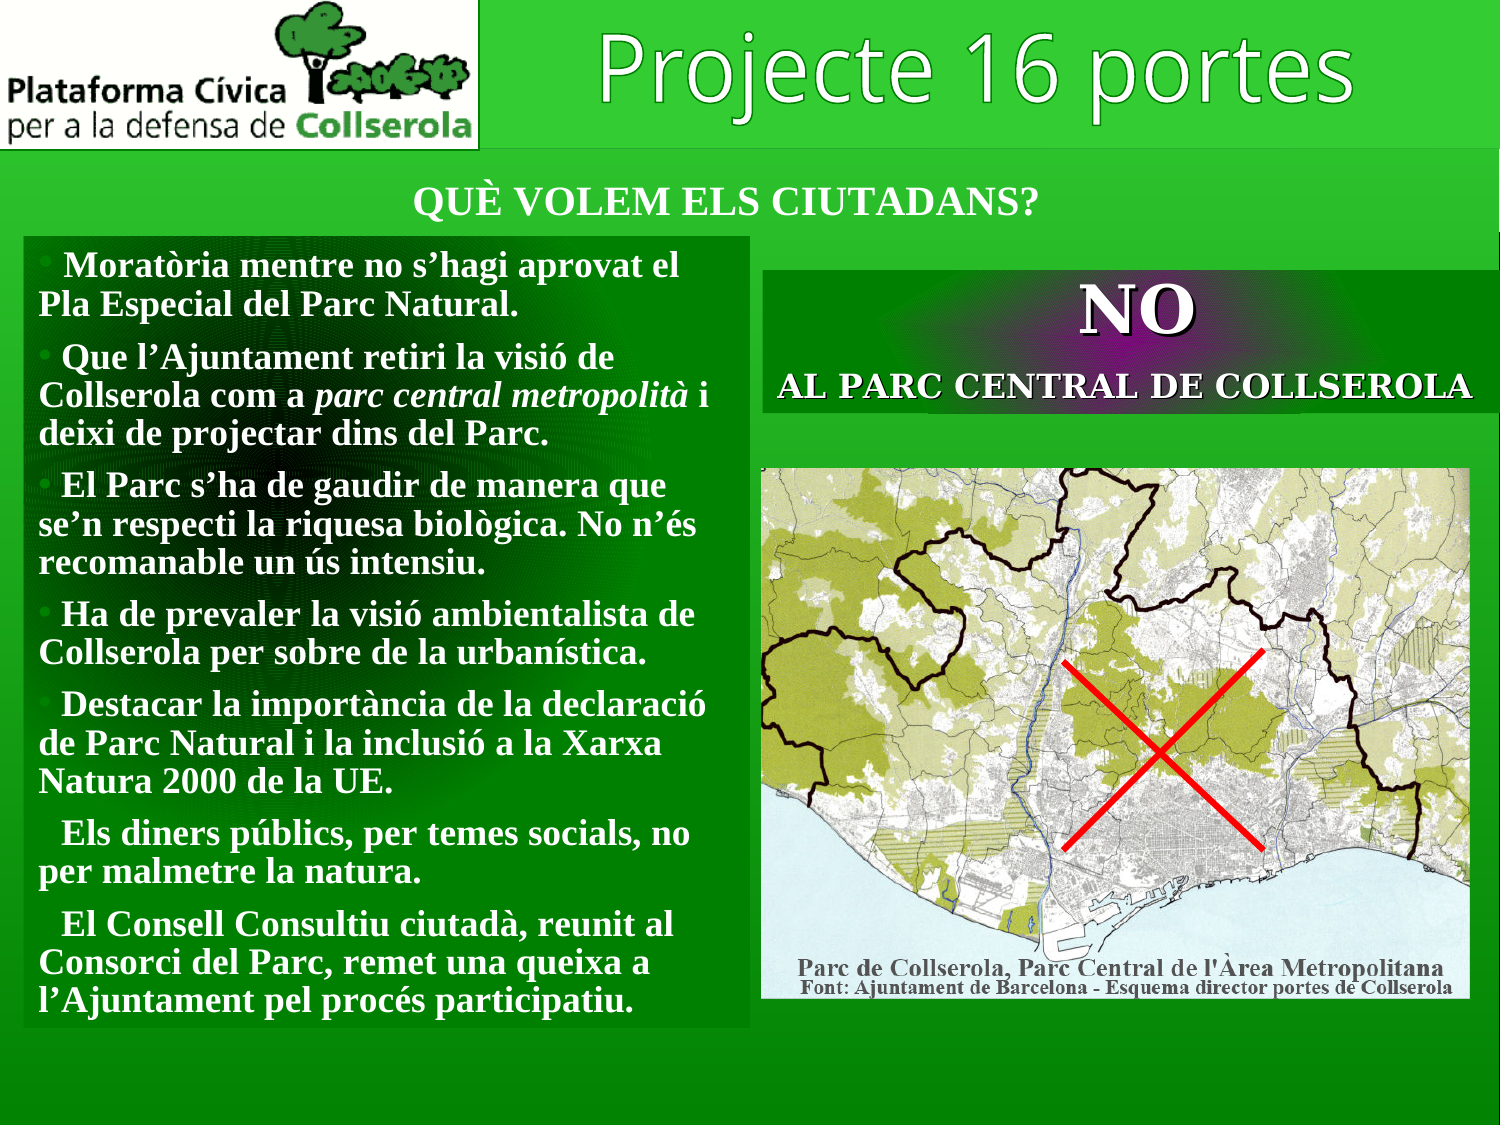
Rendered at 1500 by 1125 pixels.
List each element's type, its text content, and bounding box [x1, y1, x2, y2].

text_box Projecte 16 portes [687, 50, 733, 104]
text_box NO AL PARC CENTRAL DE COLLSEROLA [762, 270, 1500, 414]
text_box Projecte 16 portes [815, 50, 851, 104]
text_box Moratòria mentre no s’hagi aprovat el Pla Especial del Parc Natural. Que l’Ajuntament retiri la visió de Collserola com a parc central metropolità i deixi de projectar dins del Parc. El Parc s’ha de gaudir de manera que se’n respecti la riquesa biològica. No n’és recomanable un ús intensiu. Ha de prevaler la visió ambientalista de Collserola per sobre de la urbanística. Destacar la importància de la declaració de Parc Natural i la inclusió a la Xarxa Natura 2000 de la UE. Els diners públics, per temes socials, no per malmetre la natura. El Consell Consultiu ciutadà, reunit al Consorci del Parc, remet una queixa a l’Ajuntament pel procés participatiu. [23, 236, 751, 1028]
text_box Projecte 16 portes [1201, 50, 1230, 103]
text_box QUÈ VOLEM ELS CIUTADANS? [159, 172, 1294, 232]
text_box Projecte 16 portes [602, 33, 644, 103]
text_box Projecte 16 portes [1144, 50, 1190, 104]
text_box Projecte 16 portes [765, 50, 806, 104]
text_box Projecte 16 portes [967, 33, 992, 103]
text_box Projecte 16 portes [1092, 49, 1136, 126]
text_box Projecte 16 portes [1268, 50, 1310, 104]
text_box Projecte 16 portes [890, 50, 932, 104]
text_box Projecte 16 portes [854, 39, 884, 104]
text_box [0, 0, 1500, 1125]
text_box Projecte 16 portes [655, 50, 684, 103]
text_box Projecte 16 portes [1015, 32, 1058, 104]
picture [761, 468, 1470, 999]
text_box Projecte 16 portes [1232, 39, 1262, 104]
text_box Projecte 16 portes [1318, 50, 1353, 104]
text_box Projecte 16 portes [732, 50, 753, 126]
picture [0, 0, 479, 150]
